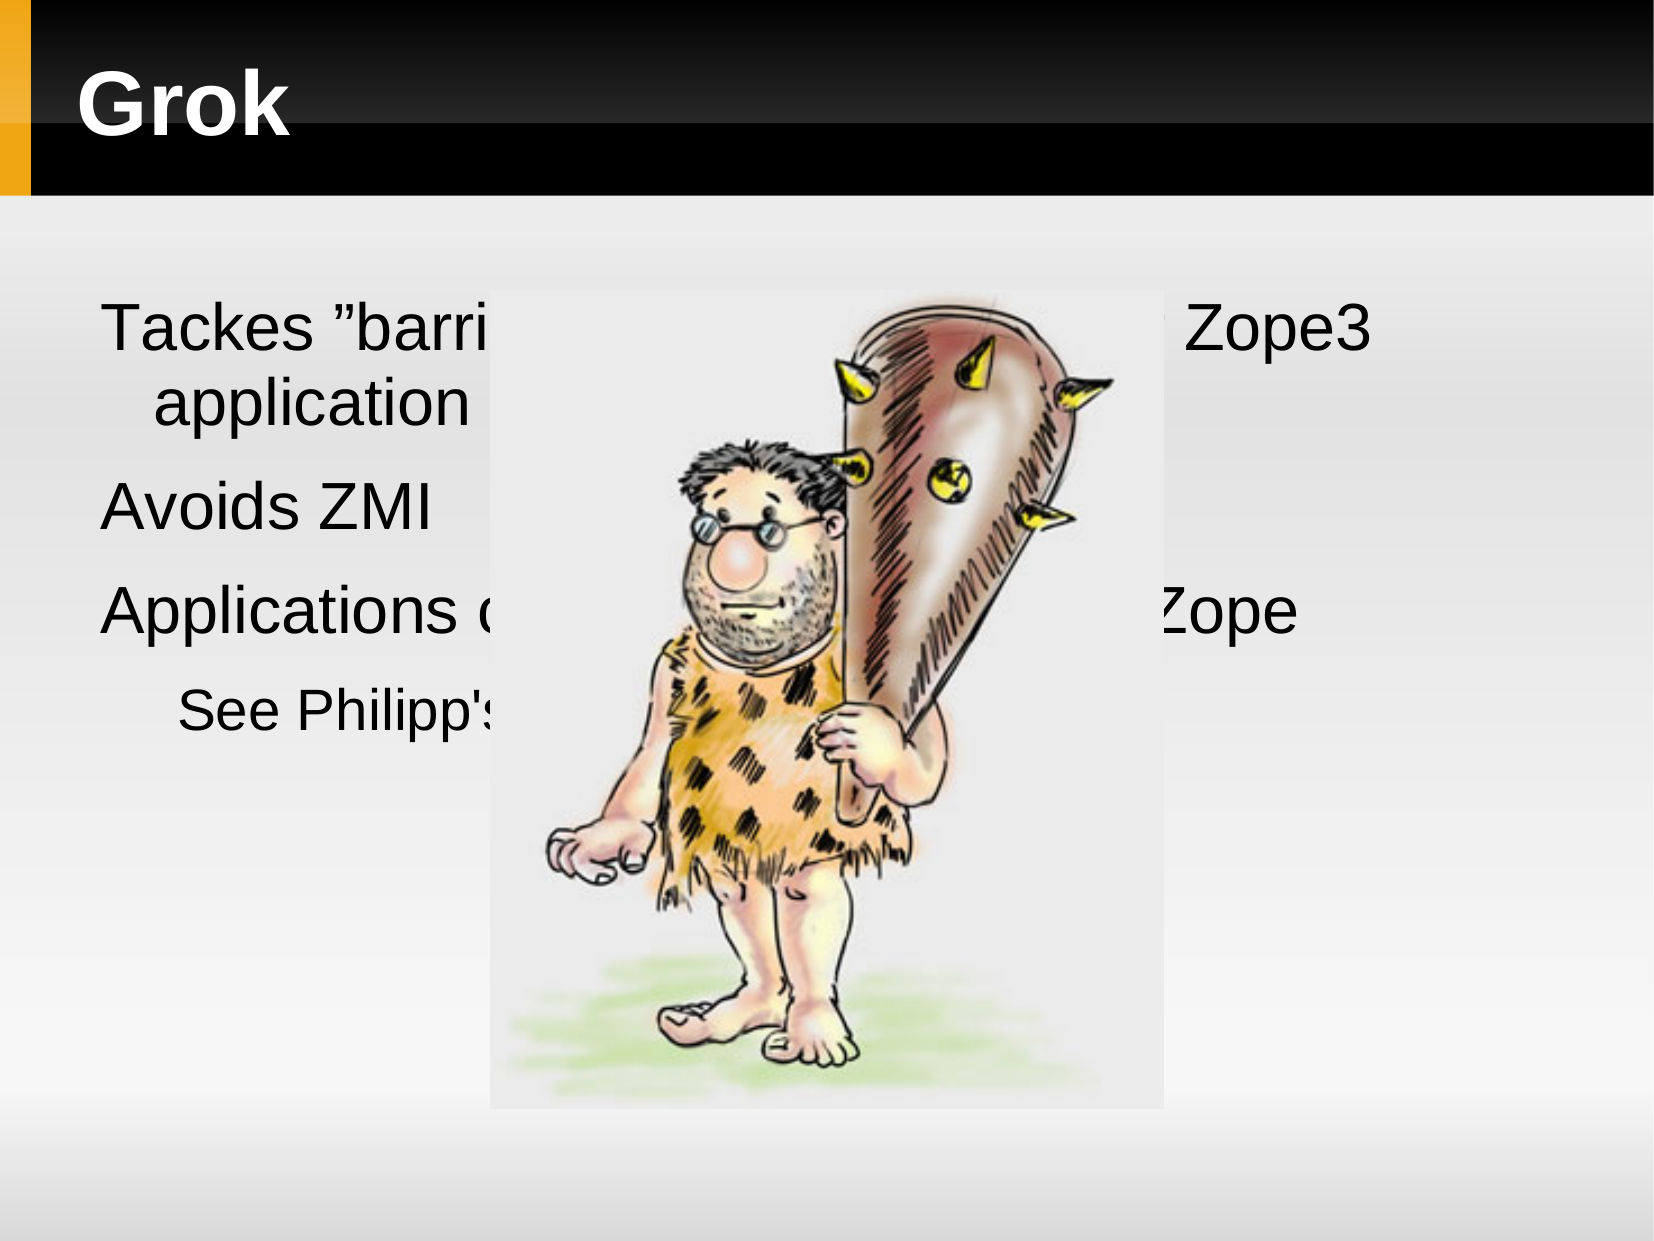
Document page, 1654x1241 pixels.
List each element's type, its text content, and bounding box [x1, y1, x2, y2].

list Tackes ”barrier to entry” problem for Zope3 application development Avoids ZMI Applications can be served outside Zope See Philipp's Nudge talk [82, 290, 490, 1109]
title Grok [76, 0, 1565, 208]
picture [0, 0, 1654, 1241]
